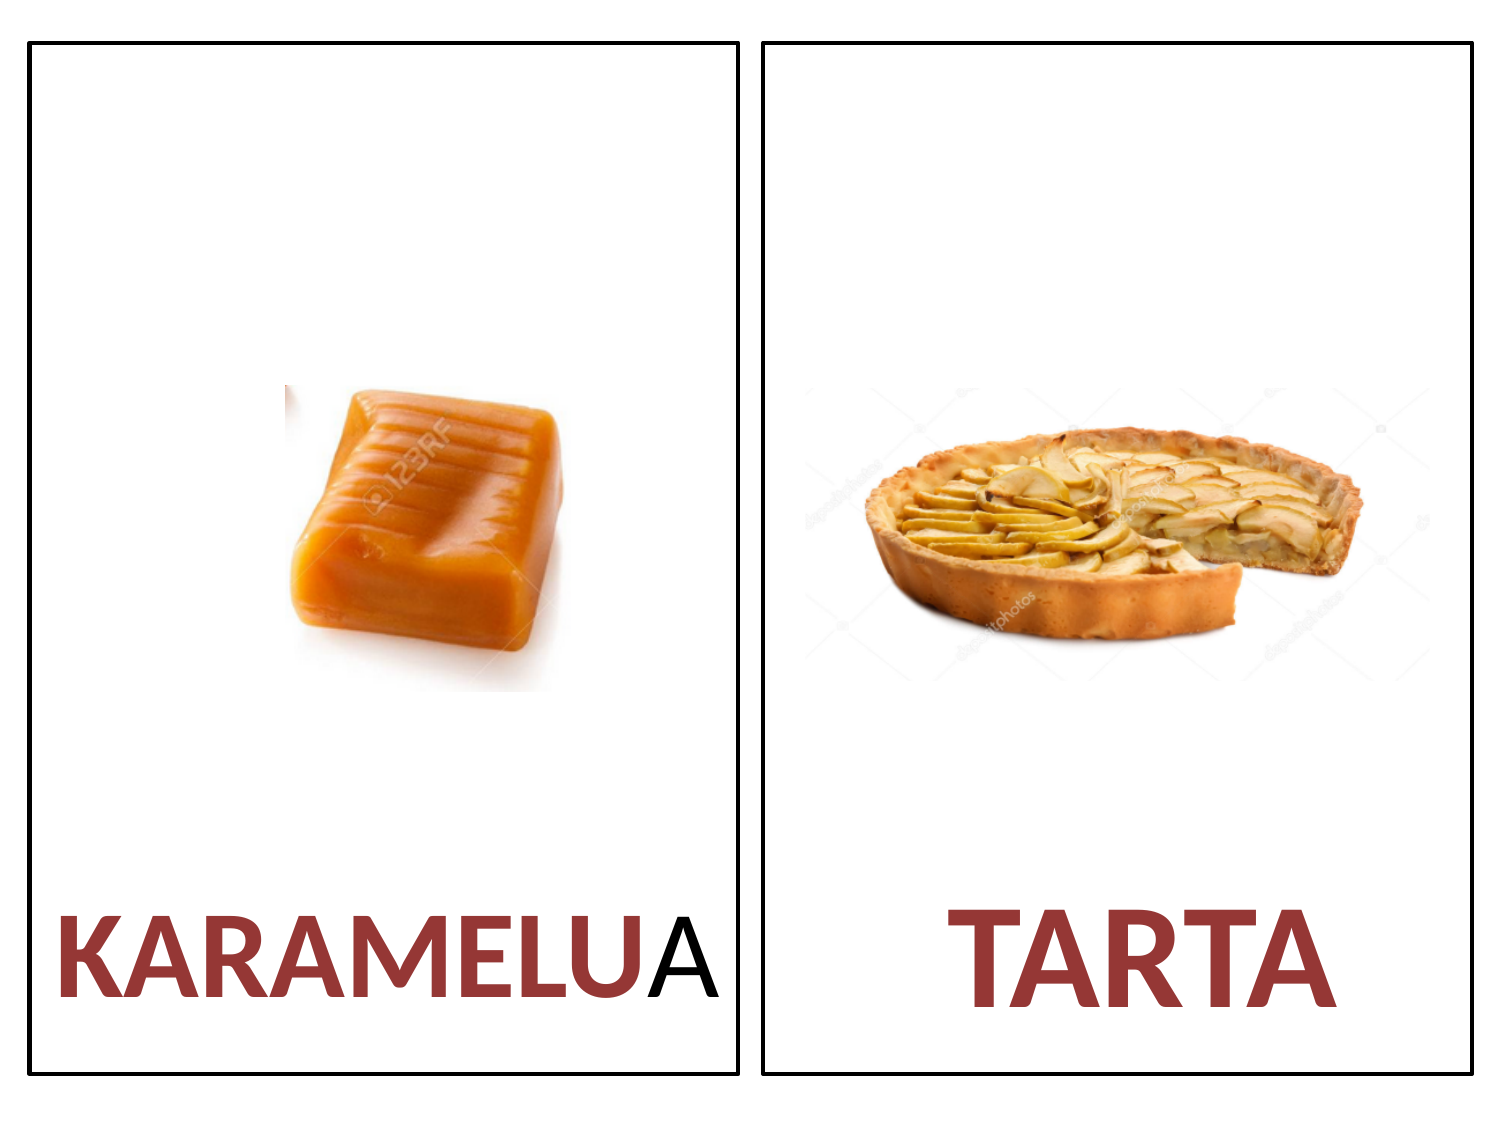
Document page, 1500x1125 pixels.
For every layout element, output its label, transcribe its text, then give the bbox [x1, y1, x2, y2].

text_box KARAMELUA [40, 865, 735, 1031]
text_box TARTA [933, 850, 1353, 1046]
picture [285, 385, 613, 692]
picture [805, 388, 1430, 681]
